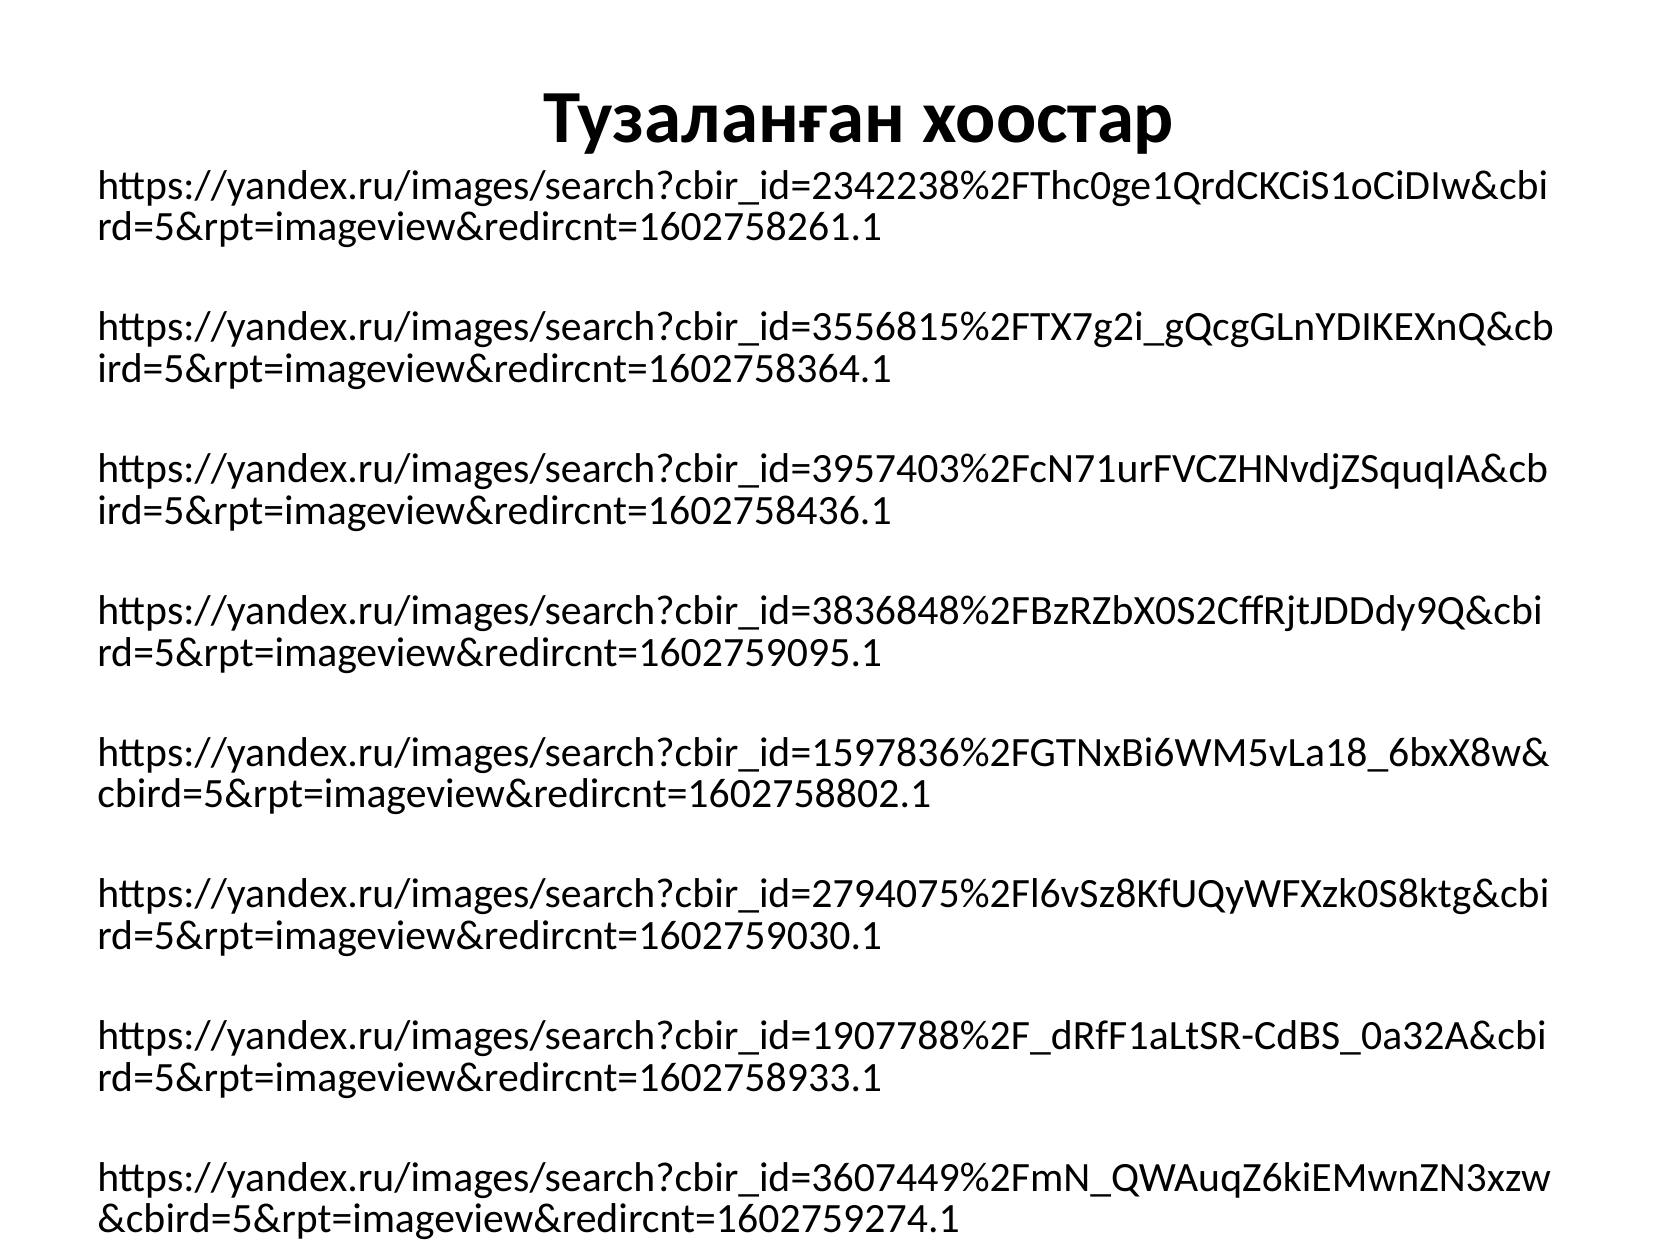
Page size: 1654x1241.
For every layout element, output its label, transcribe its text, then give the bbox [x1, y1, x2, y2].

text_box Тузаланған хоостарhttps://yandex.ru/images/search?cbir_id=2342238%2FThc0ge1QrdCKCiS1oCiDIw&cbird=5&rpt=imageview&redircnt=1602758261.1 https://yandex.ru/images/search?cbir_id=3556815%2FTX7g2i_gQcgGLnYDIKEXnQ&cbird=5&rpt=imageview&redircnt=1602758364.1 https://yandex.ru/images/search?cbir_id=3957403%2FcN71urFVCZHNvdjZSquqIA&cbird=5&rpt=imageview&redircnt=1602758436.1 https://yandex.ru/images/search?cbir_id=3836848%2FBzRZbX0S2CffRjtJDDdy9Q&cbird=5&rpt=imageview&redircnt=1602759095.1 https://yandex.ru/images/search?cbir_id=1597836%2FGTNxBi6WM5vLa18_6bxX8w&cbird=5&rpt=imageview&redircnt=1602758802.1 https://yandex.ru/images/search?cbir_id=2794075%2Fl6vSz8KfUQyWFXzk0S8ktg&cbird=5&rpt=imageview&redircnt=1602759030.1 https://yandex.ru/images/search?cbir_id=1907788%2F_dRfF1aLtSR-CdBS_0a32A&cbird=5&rpt=imageview&redircnt=1602758933.1 https://yandex.ru/images/search?cbir_id=3607449%2FmN_QWAuqZ6kiEMwnZN3xzw&cbird=5&rpt=imageview&redircnt=1602759274.1 https://yandex.ru/images/search?cbir_id=2408493%2FElxZIOOuVp4xmJpUsfa0qQ&cbird=5&rpt=imageview&redircnt=1602760153.1 [82, 60, 1571, 996]
